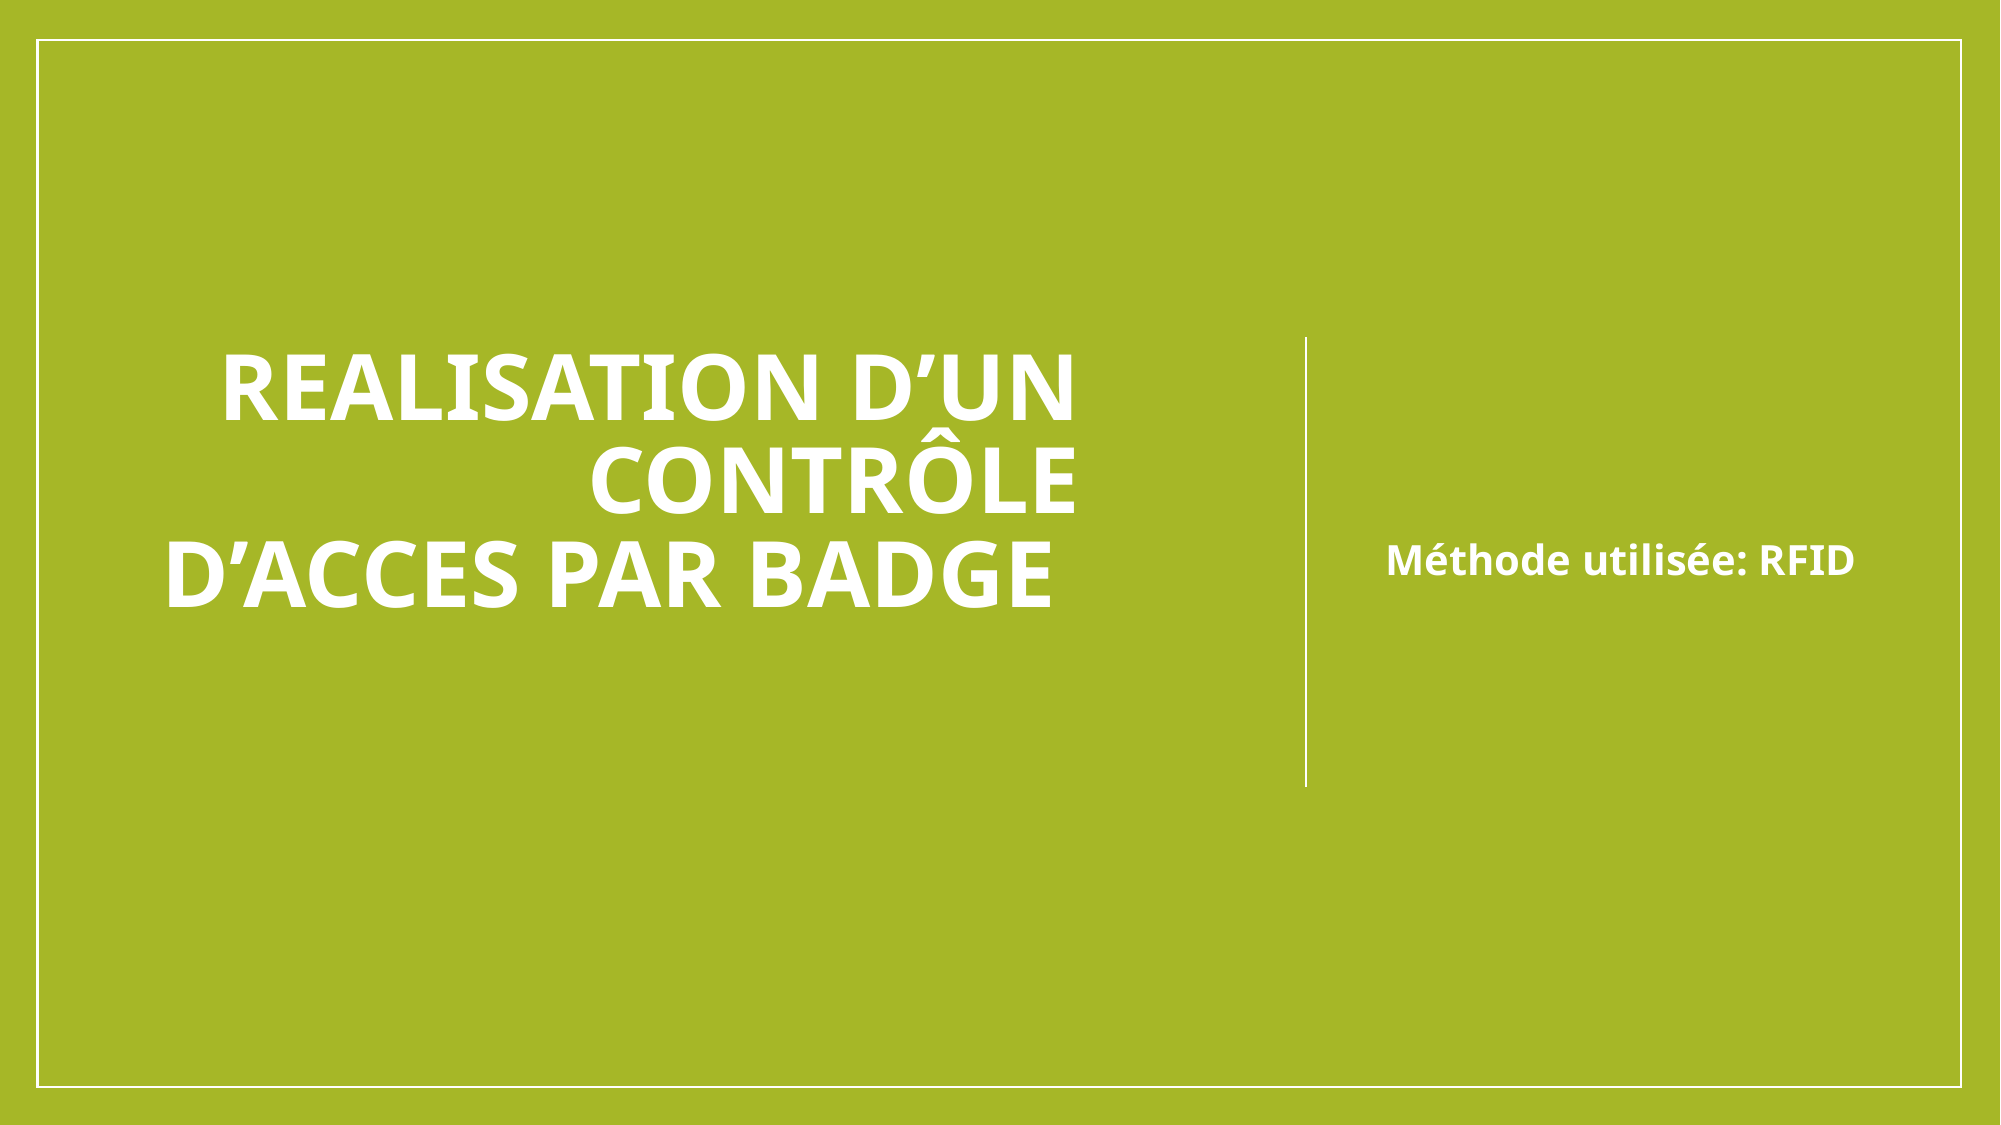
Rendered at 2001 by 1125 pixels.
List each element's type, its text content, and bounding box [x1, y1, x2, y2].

subtitle Méthode utilisée: RFID [1370, 141, 1877, 982]
text_box [0, 0, 2000, 1125]
title realisation d’un contrôle D’ACCES PAR BADGE [146, 141, 1239, 983]
